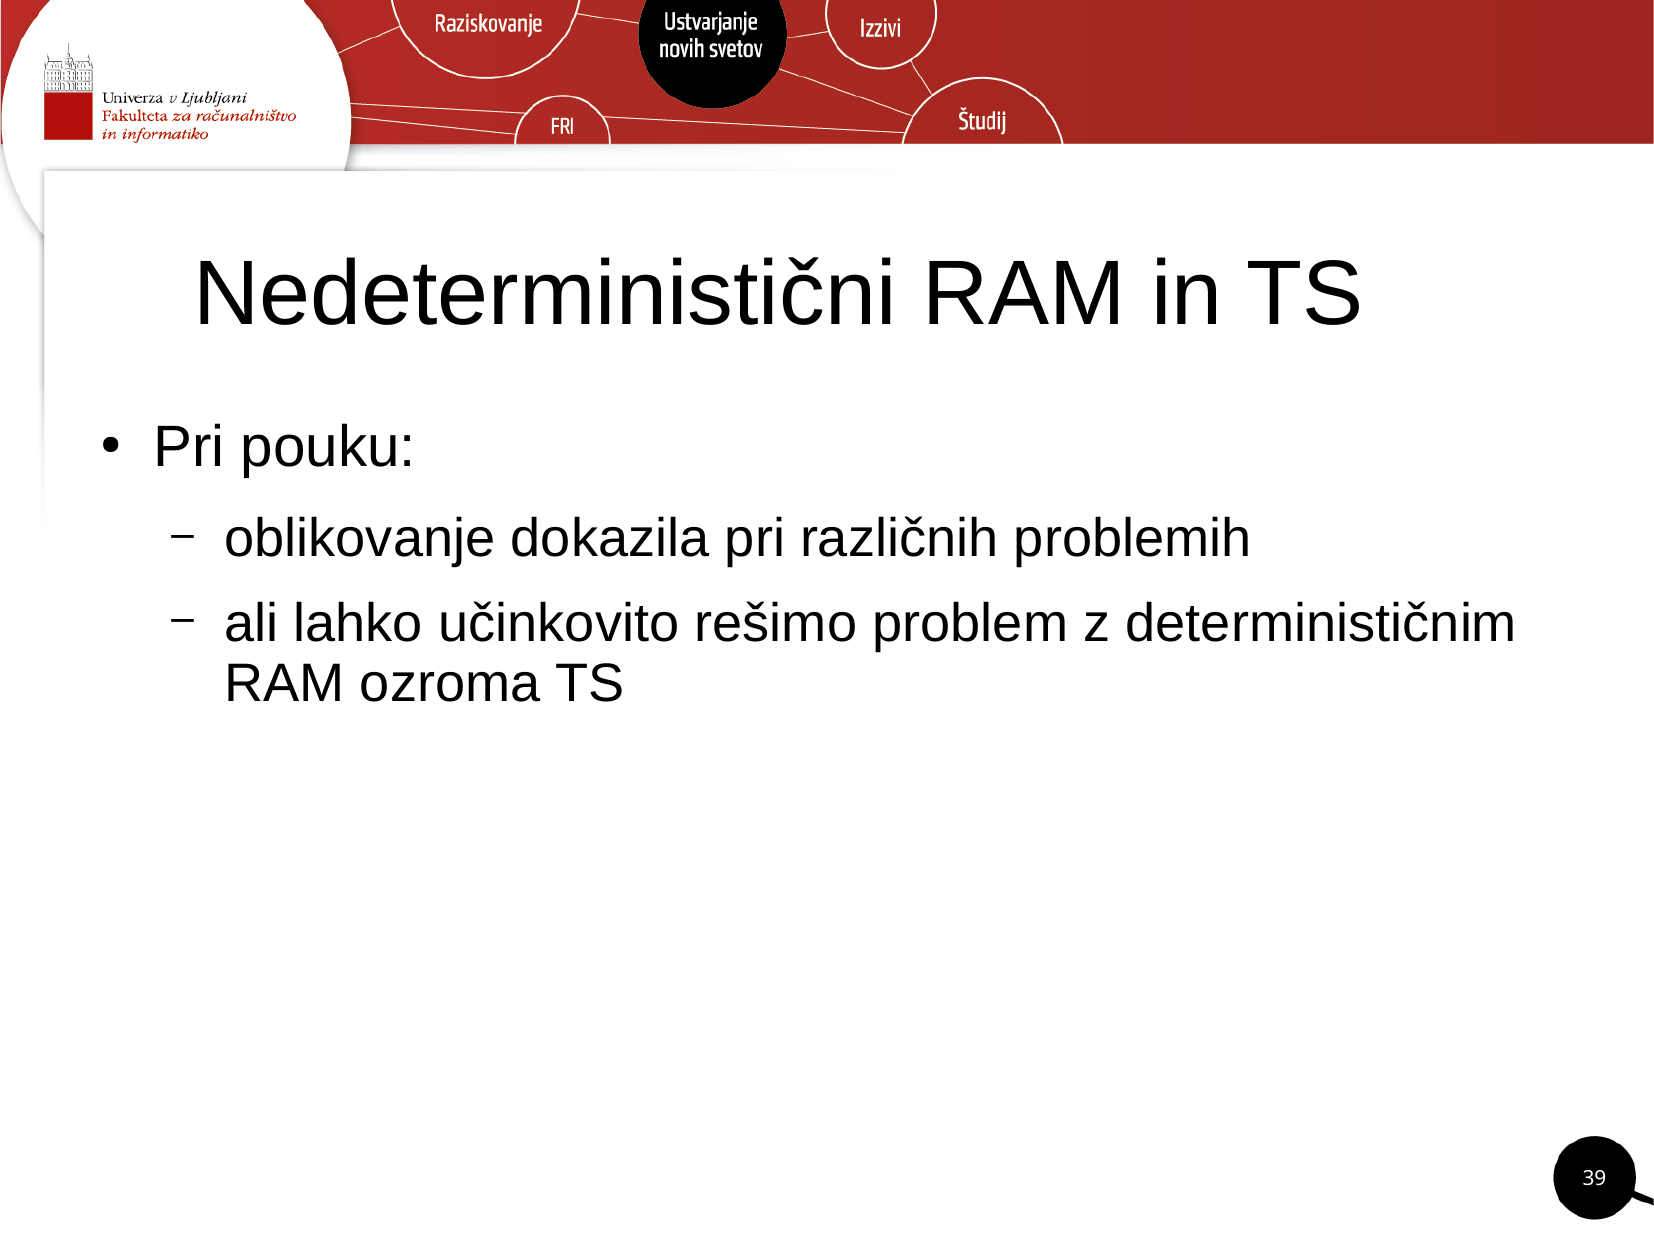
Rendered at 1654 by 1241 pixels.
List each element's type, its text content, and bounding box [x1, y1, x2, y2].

list Pri pouku: oblikovanje dokazila pri različnih problemih ali lahko učinkovito rešimo problem z determinističnim RAM ozroma TS [82, 413, 1538, 1158]
title Nedeterministični RAM in TS [35, 188, 1524, 397]
text_box <številka> [1553, 1145, 1636, 1212]
picture [0, 0, 1654, 1241]
